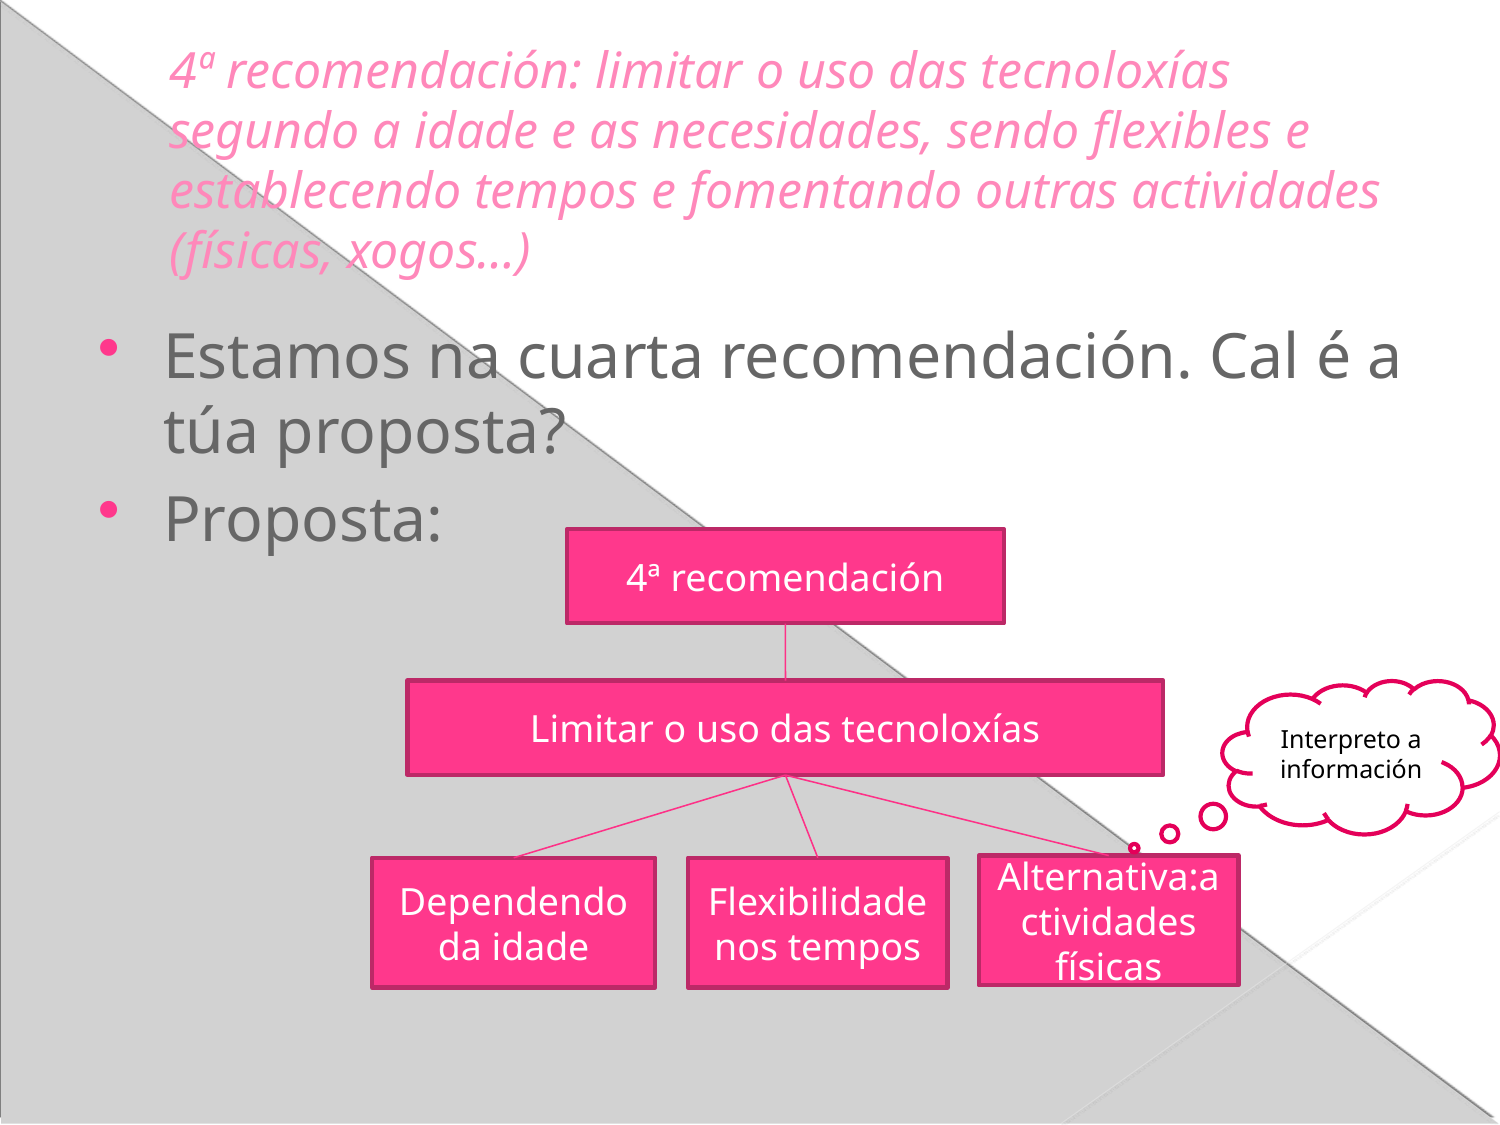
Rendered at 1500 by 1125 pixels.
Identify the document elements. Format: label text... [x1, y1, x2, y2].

text_box Alternativa:actividades físicas [978, 855, 1239, 986]
text_box Limitar o uso das tecnoloxías [407, 680, 1164, 775]
text_box Flexibilidade nos tempos [687, 857, 948, 988]
text_box 4ª recomendación: limitar o uso das tecnoloxías segundo a idade e as necesidades, sendo flexibles e establecendo tempos e fomentando outras actividades (físicas, xogos…) [74, 43, 1425, 274]
text_box Estamos na cuarta recomendación. Cal é a túa proposta? Proposta: [74, 308, 1425, 1059]
text_box 4ª recomendación [566, 529, 1004, 624]
text_box Interpreto a información [1200, 803, 1227, 830]
text_box Dependendo da idade [371, 857, 656, 988]
text_box Interpreto a información [1222, 681, 1500, 835]
